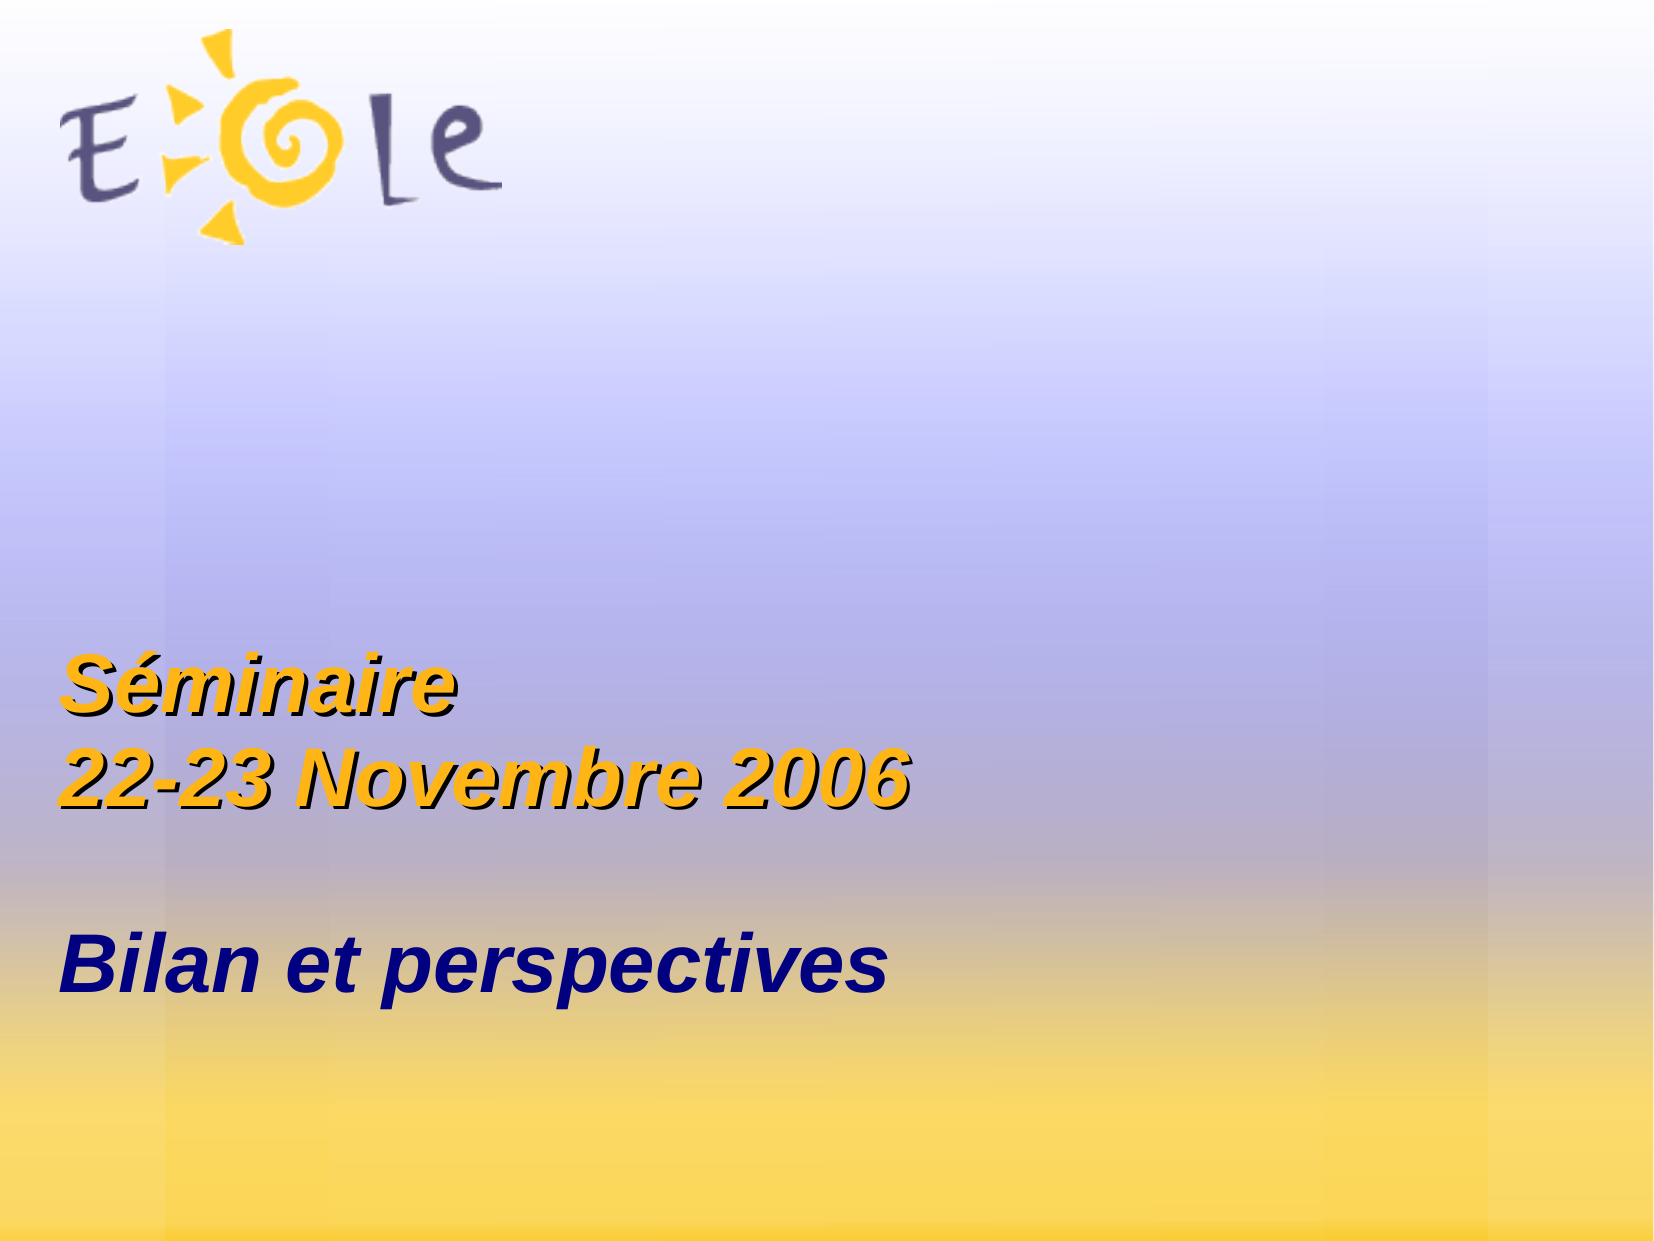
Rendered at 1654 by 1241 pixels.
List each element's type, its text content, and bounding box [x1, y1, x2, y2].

picture [0, 0, 1654, 1241]
title Séminaire 22-23 Novembre 2006 Bilan et perspectives [59, 609, 1548, 1039]
